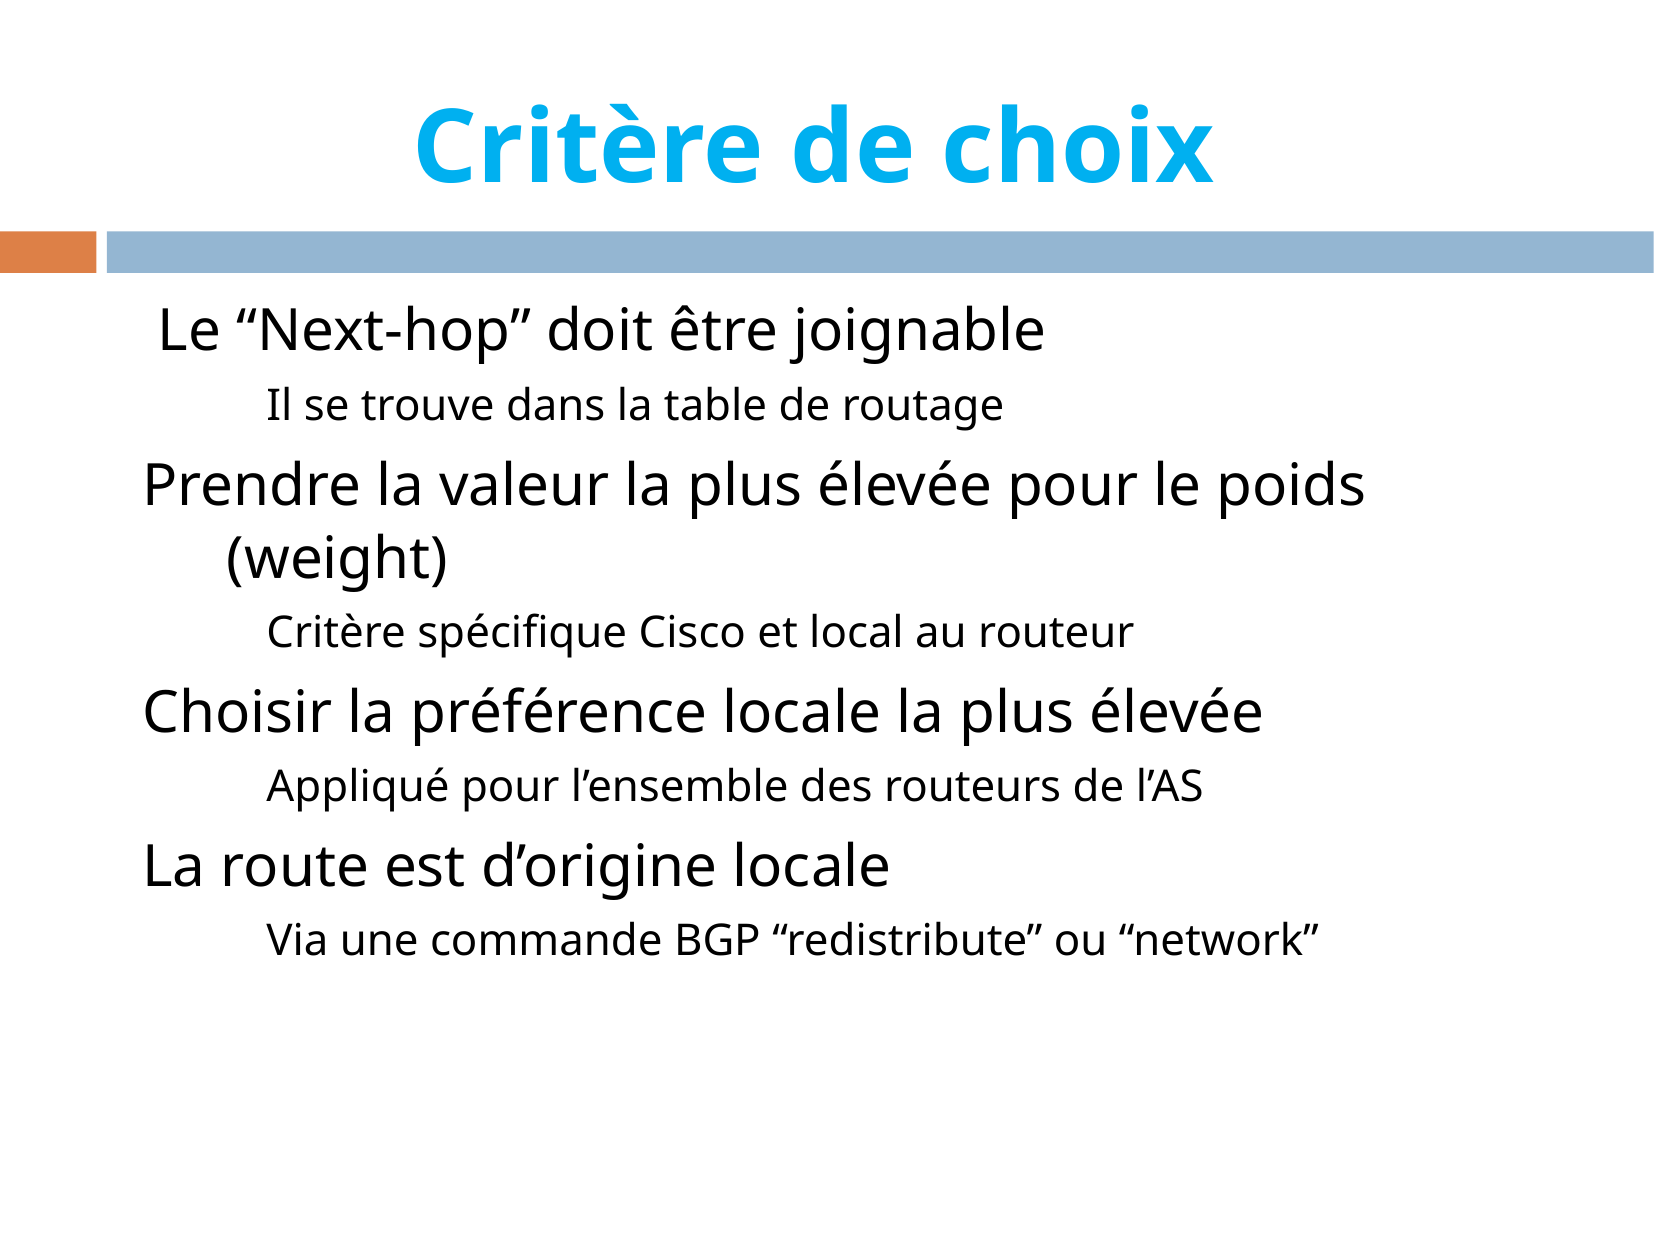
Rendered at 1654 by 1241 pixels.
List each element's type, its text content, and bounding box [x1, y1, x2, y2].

title Critère de choix [0, 82, 1654, 249]
list Le “Next-hop” doit être joignable Il se trouve dans la table de routage Prendre la valeur la plus élevée pour le poids (weight)‏ Critère spécifique Cisco et local au routeur Choisir la préférence locale la plus élevée Appliqué pour l’ensemble des routeurs de l’AS La route est d’origine locale Via une commande BGP “redistribute” ou “network” [123, 289, 1558, 1123]
